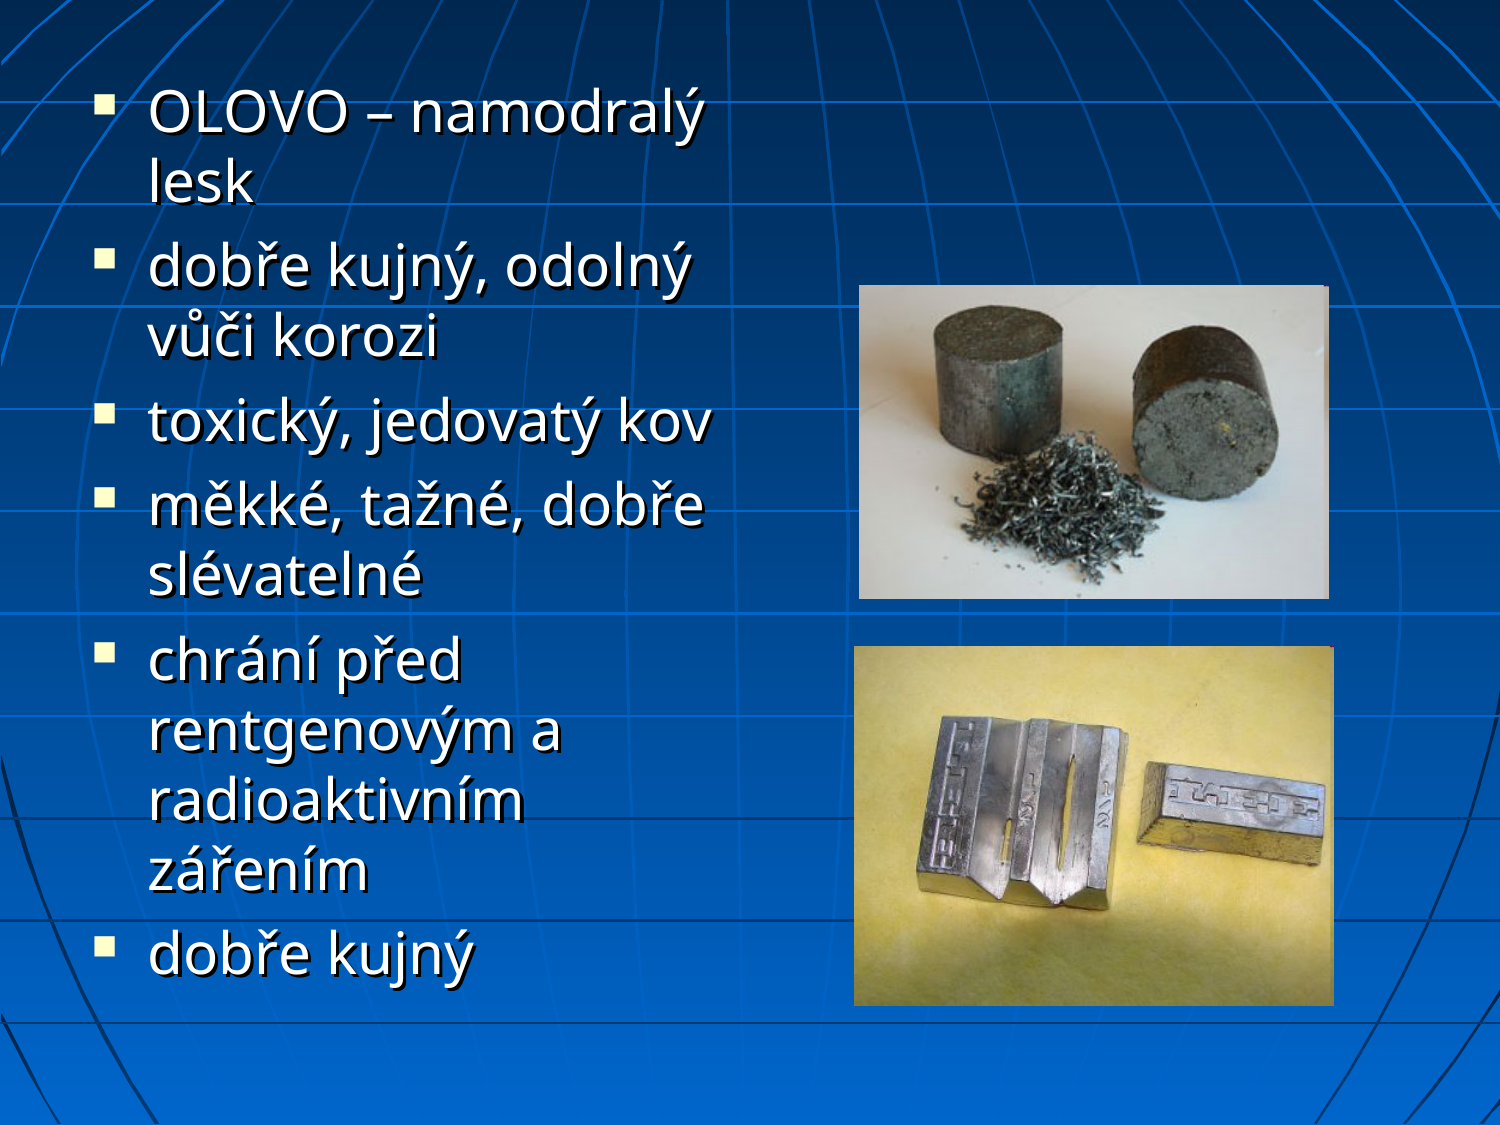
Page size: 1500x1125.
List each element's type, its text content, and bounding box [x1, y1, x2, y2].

list OLOVO – namodralý lesk dobře kujný, odolný vůči korozi toxický, jedovatý kov měkké, tažné, dobře slévatelné chrání před rentgenovým a radioaktivním zářením dobře kujný [76, 66, 740, 1065]
picture [854, 646, 1334, 1006]
picture [859, 285, 1329, 599]
